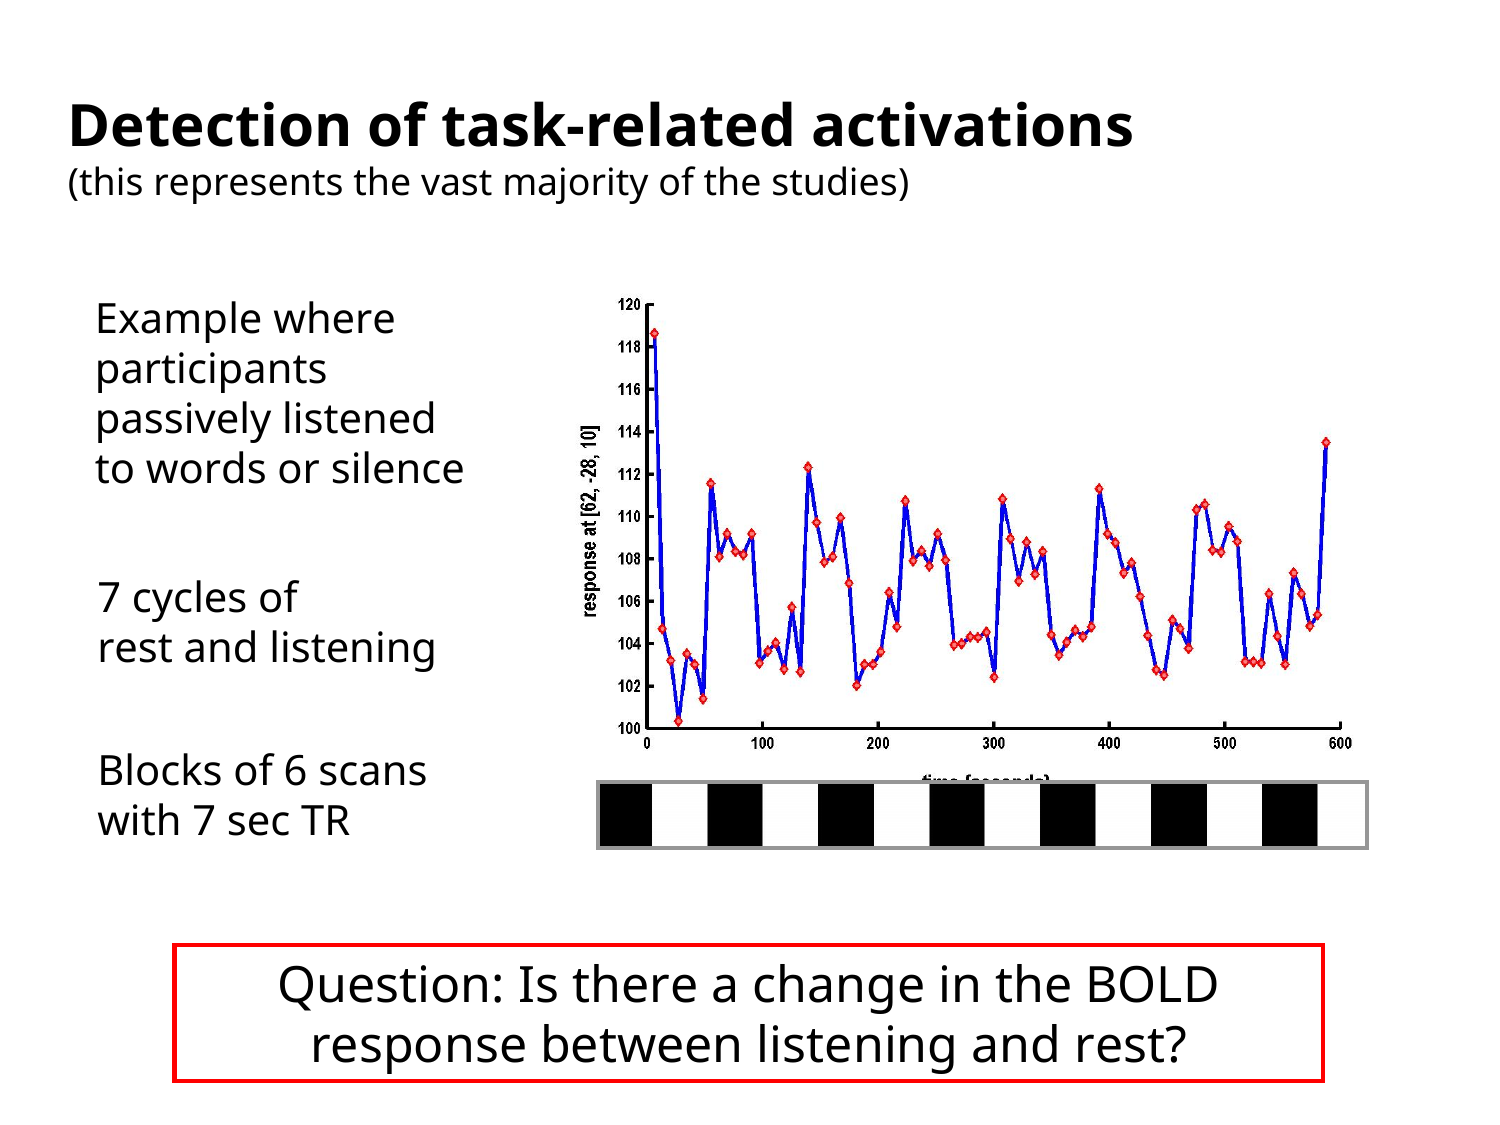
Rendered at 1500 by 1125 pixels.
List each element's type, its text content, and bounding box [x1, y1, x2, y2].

text_box Detection of task-related activations (this represents the vast majority of the studies) [53, 76, 1334, 215]
text_box Blocks of 6 scans with 7 sec TR [82, 735, 483, 852]
text_box Question: Is there a change in the BOLD response between listening and rest? [174, 945, 1324, 1081]
text_box 7 cycles of rest and listening [82, 563, 483, 680]
picture [599, 784, 1365, 847]
picture [570, 285, 1361, 796]
text_box Example where participants passively listened to words or silence [79, 284, 480, 500]
